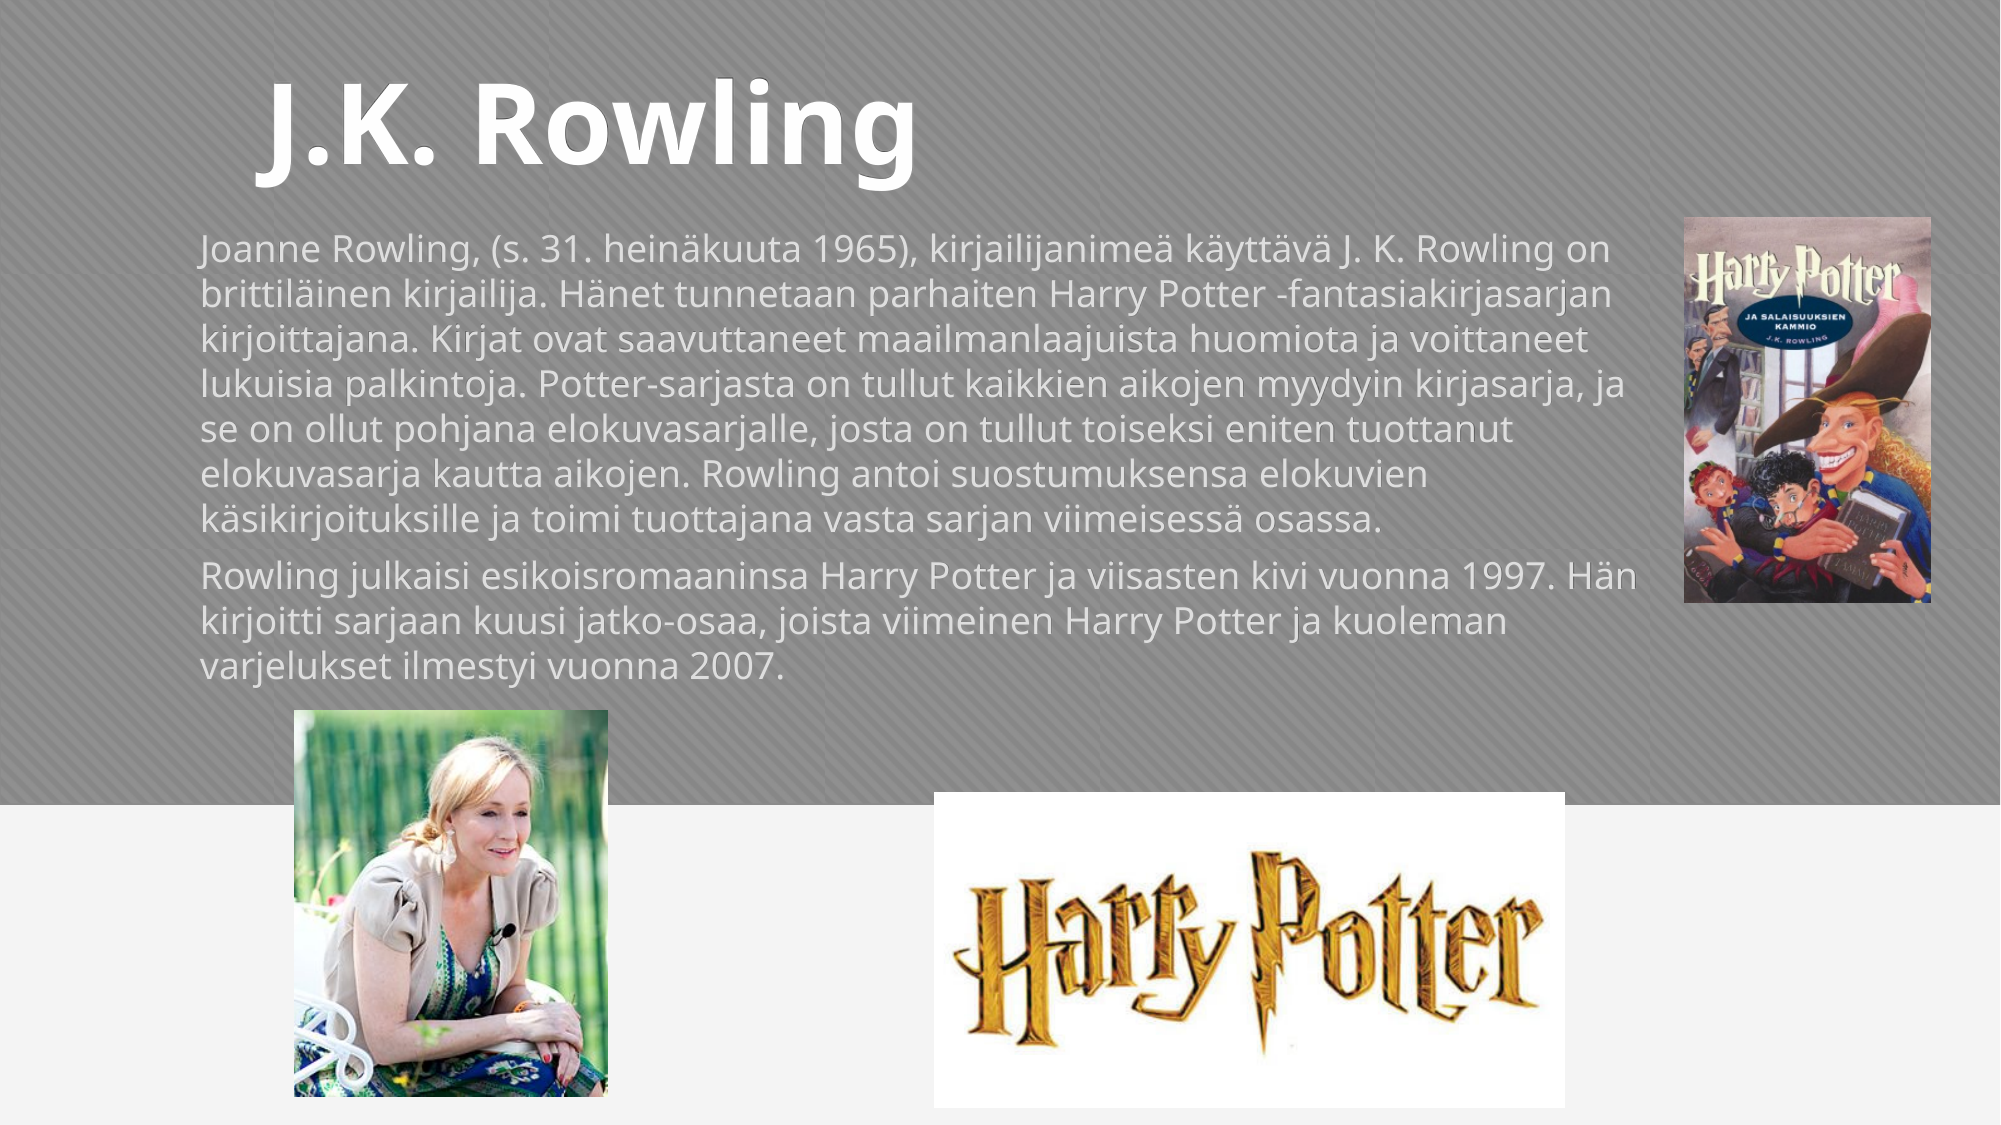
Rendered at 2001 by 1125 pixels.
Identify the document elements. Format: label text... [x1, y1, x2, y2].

picture [934, 792, 1565, 1108]
title J.K. Rowling [249, 0, 1750, 195]
picture [294, 711, 608, 1097]
picture [1684, 217, 1931, 603]
subtitle Joanne Rowling, (s. 31. heinäkuuta 1965), kirjailijanimeä käyttävä J. K. Rowling on brittiläinen kirjailija. Hänet tunnetaan parhaiten Harry Potter -fantasiakirjasarjan kirjoittajana. Kirjat ovat saavuttaneet maailmanlaajuista huomiota ja voittaneet lukuisia palkintoja. Potter-sarjasta on tullut kaikkien aikojen myydyin kirjasarja, ja se on ollut pohjana elokuvasarjalle, josta on tullut toiseksi eniten tuottanut elokuvasarja kautta aikojen. Rowling antoi suostumuksensa elokuvien käsikirjoituksille ja toimi tuottajana vasta sarjan viimeisessä osassa. Rowling julkaisi esikoisromaaninsa Harry Potter ja viisasten kivi vuonna 1997. Hän kirjoitti sarjaan kuusi jatko-osaa, joista viimeinen Harry Potter ja kuoleman varjelukset ilmestyi vuonna 2007. [184, 217, 1685, 742]
